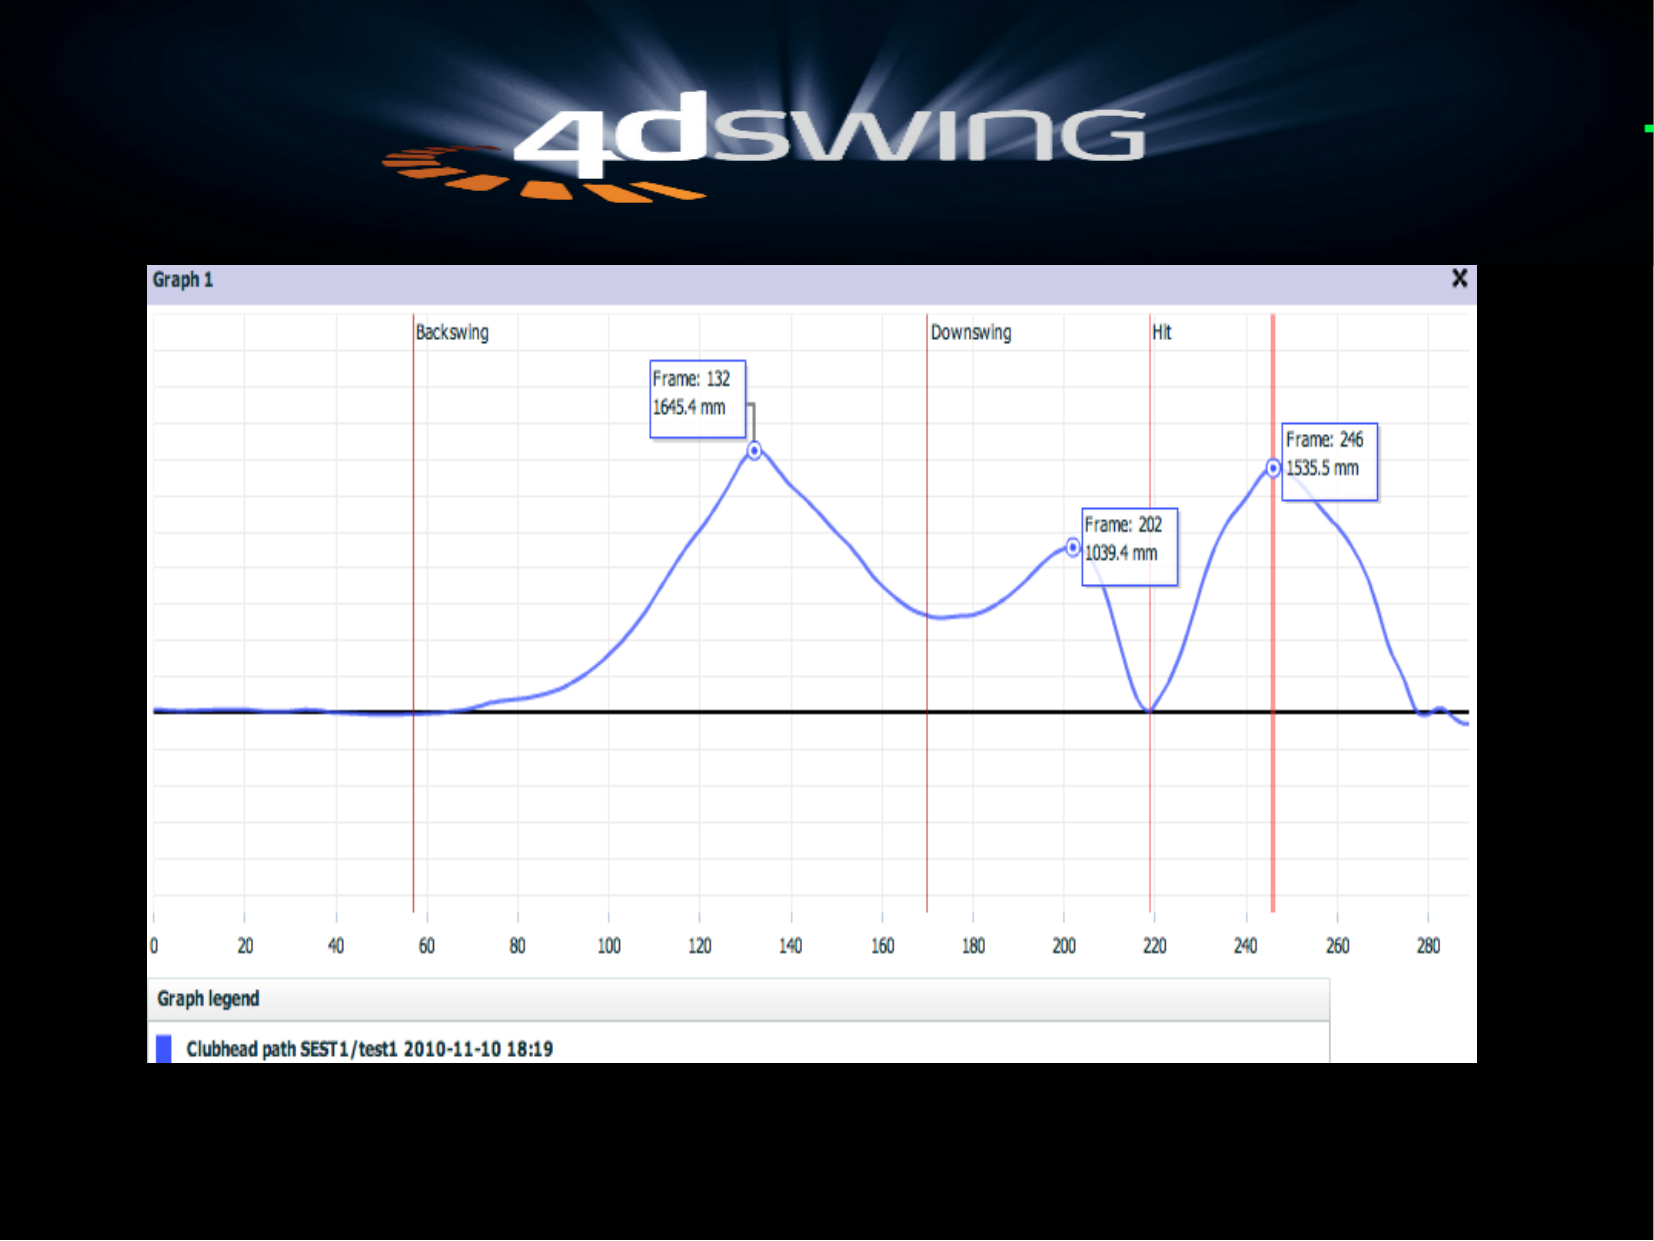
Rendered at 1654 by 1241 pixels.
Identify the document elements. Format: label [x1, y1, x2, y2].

picture [0, 0, 1654, 1063]
